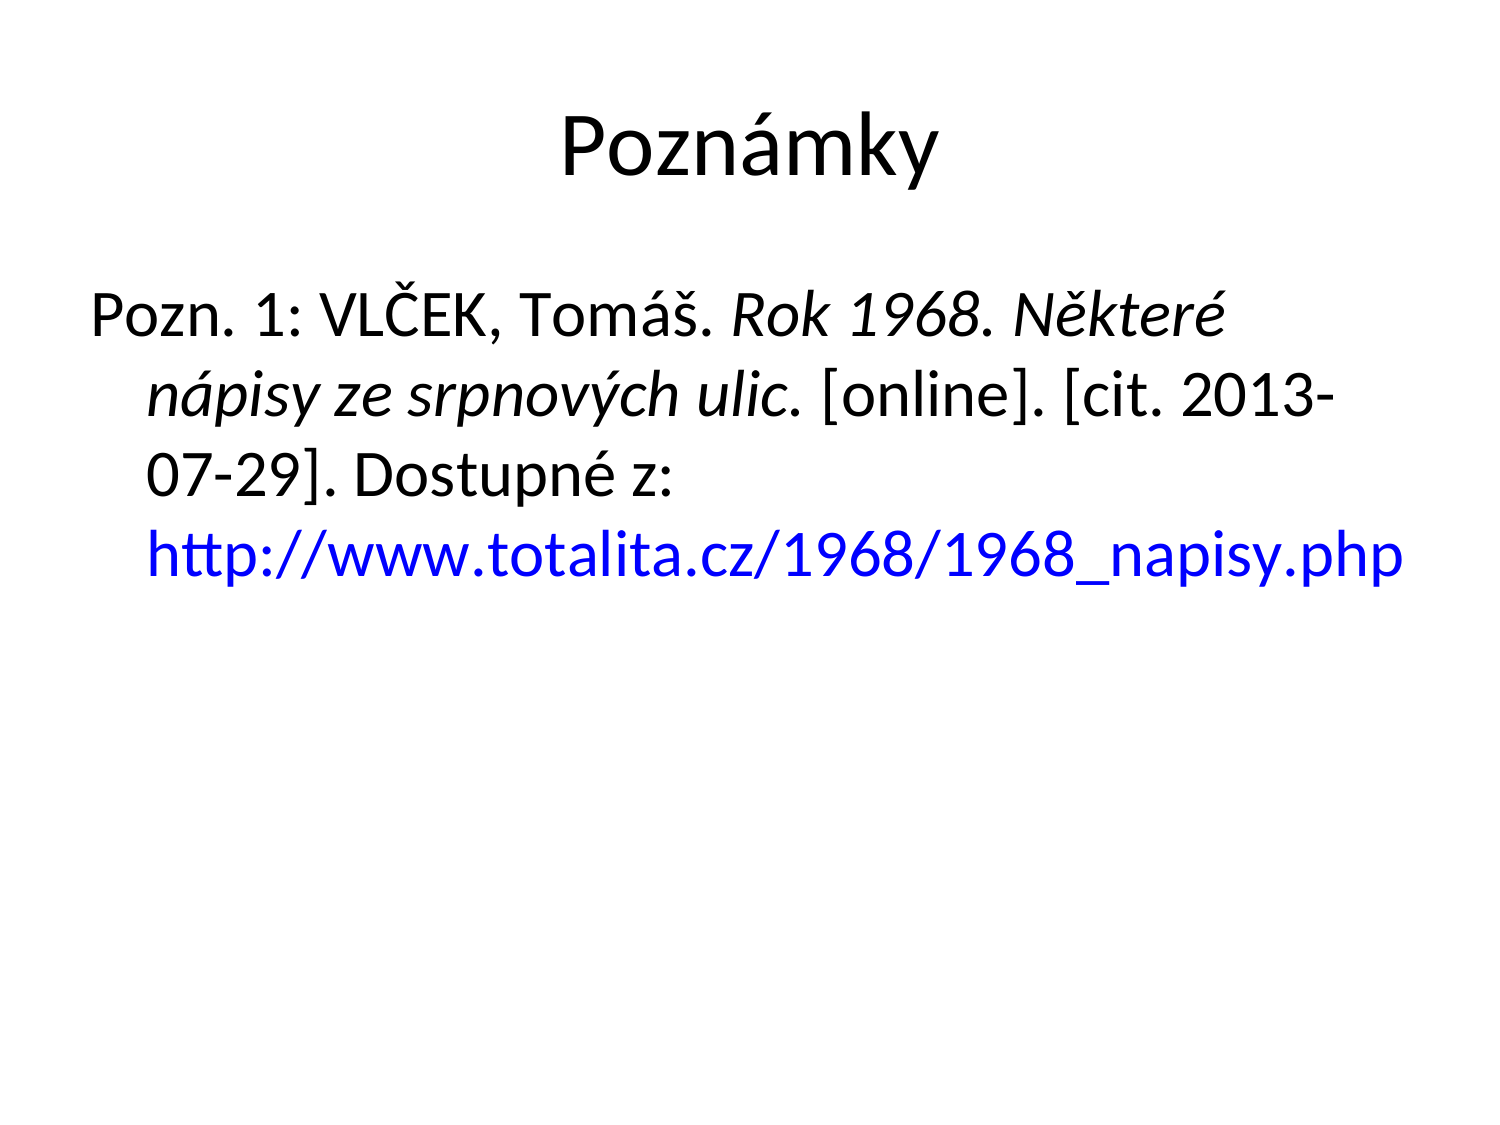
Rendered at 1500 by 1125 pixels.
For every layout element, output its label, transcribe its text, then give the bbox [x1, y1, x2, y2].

list Pozn. 1: VLČEK, Tomáš. Rok 1968. Některé nápisy ze srpnových ulic. [online]. [cit. 2013-07-29]. Dostupné z: http://www.totalita.cz/1968/1968_napisy.php [75, 262, 1426, 1006]
title Poznámky [75, 45, 1426, 233]
